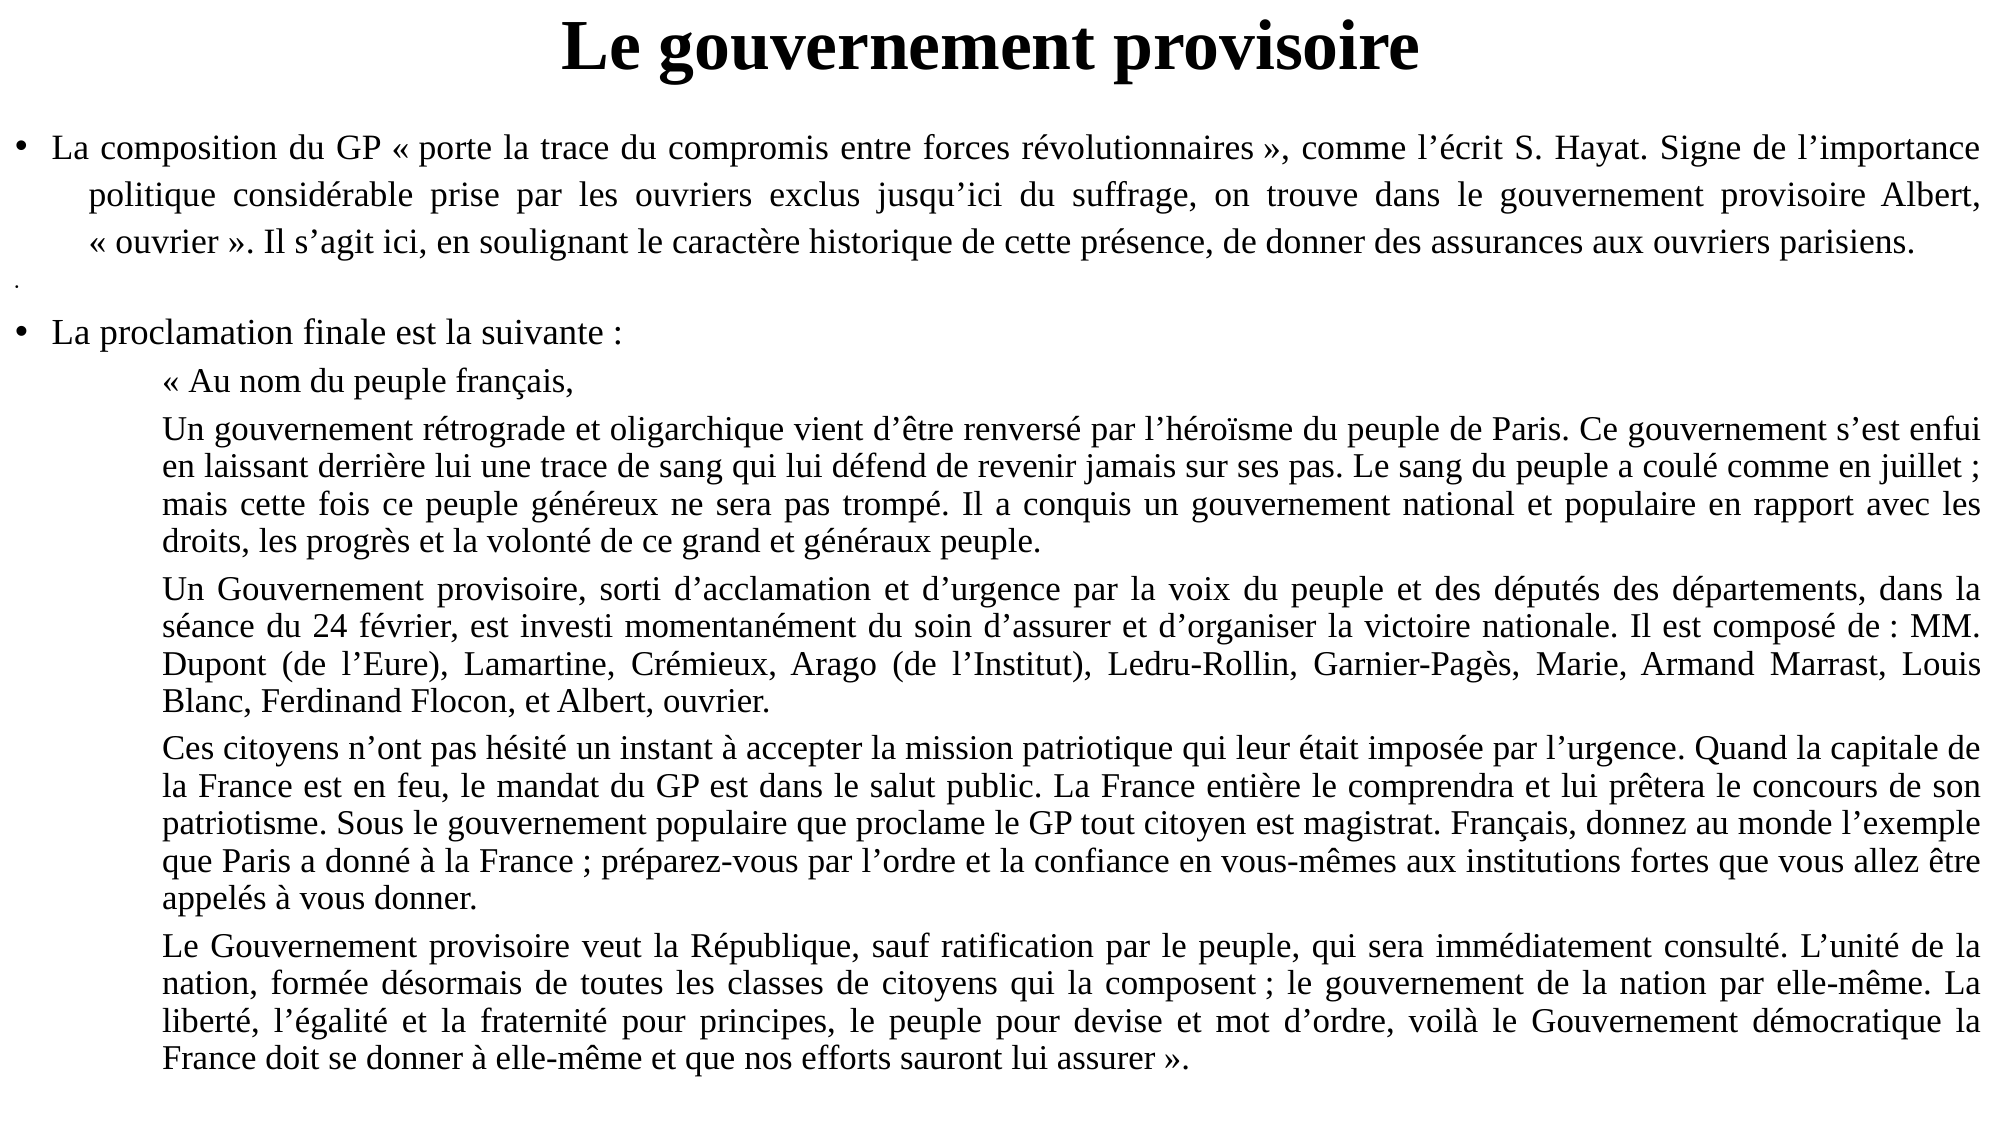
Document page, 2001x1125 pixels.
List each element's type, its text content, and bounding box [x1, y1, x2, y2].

list La composition du GP « porte la trace du compromis entre forces révolutionnaires », comme l’écrit S. Hayat. Signe de l’importance politique considérable prise par les ouvriers exclus jusqu’ici du suffrage, on trouve dans le gouvernement provisoire Albert, « ouvrier ». Il s’agit ici, en soulignant le caractère historique de cette présence, de donner des assurances aux ouvriers parisiens. La proclamation finale est la suivante : « Au nom du peuple français, Un gouvernement rétrograde et oligarchique vient d’être renversé par l’héroïsme du peuple de Paris. Ce gouvernement s’est enfui en laissant derrière lui une trace de sang qui lui défend de revenir jamais sur ses pas. Le sang du peuple a coulé comme en juillet ; mais cette fois ce peuple généreux ne sera pas trompé. Il a conquis un gouvernement national et populaire en rapport avec les droits, les progrès et la volonté de ce grand et généraux peuple. Un Gouvernement provisoire, sorti d’acclamation et d’urgence par la voix du peuple et des députés des départements, dans la séance du 24 février, est investi momentanément du soin d’assurer et d’organiser la victoire nationale. Il est composé de : MM. Dupont (de l’Eure), Lamartine, Crémieux, Arago (de l’Institut), Ledru-Rollin, Garnier-Pagès, Marie, Armand Marrast, Louis Blanc, Ferdinand Flocon, et Albert, ouvrier. Ces citoyens n’ont pas hésité un instant à accepter la mission patriotique qui leur était imposée par l’urgence. Quand la capitale de la France est en feu, le mandat du GP est dans le salut public. La France entière le comprendra et lui prêtera le concours de son patriotisme. Sous le gouvernement populaire que proclame le GP tout citoyen est magistrat. Français, donnez au monde l’exemple que Paris a donné à la France ; préparez-vous par l’ordre et la confiance en vous-mêmes aux institutions fortes que vous allez être appelés à vous donner. Le Gouvernement provisoire veut la République, sauf ratification par le peuple, qui sera immédiatement consulté. L’unité de la nation, formée désormais de toutes les classes de citoyens qui la composent ; le gouvernement de la nation par elle-même. La liberté, l’égalité et la fraternité pour principes, le peuple pour devise et mot d’ordre, voilà le Gouvernement démocratique la France doit se donner à elle-même et que nos efforts sauront lui assurer ». [0, 111, 2000, 1125]
title Le gouvernement provisoire [137, 0, 1863, 93]
